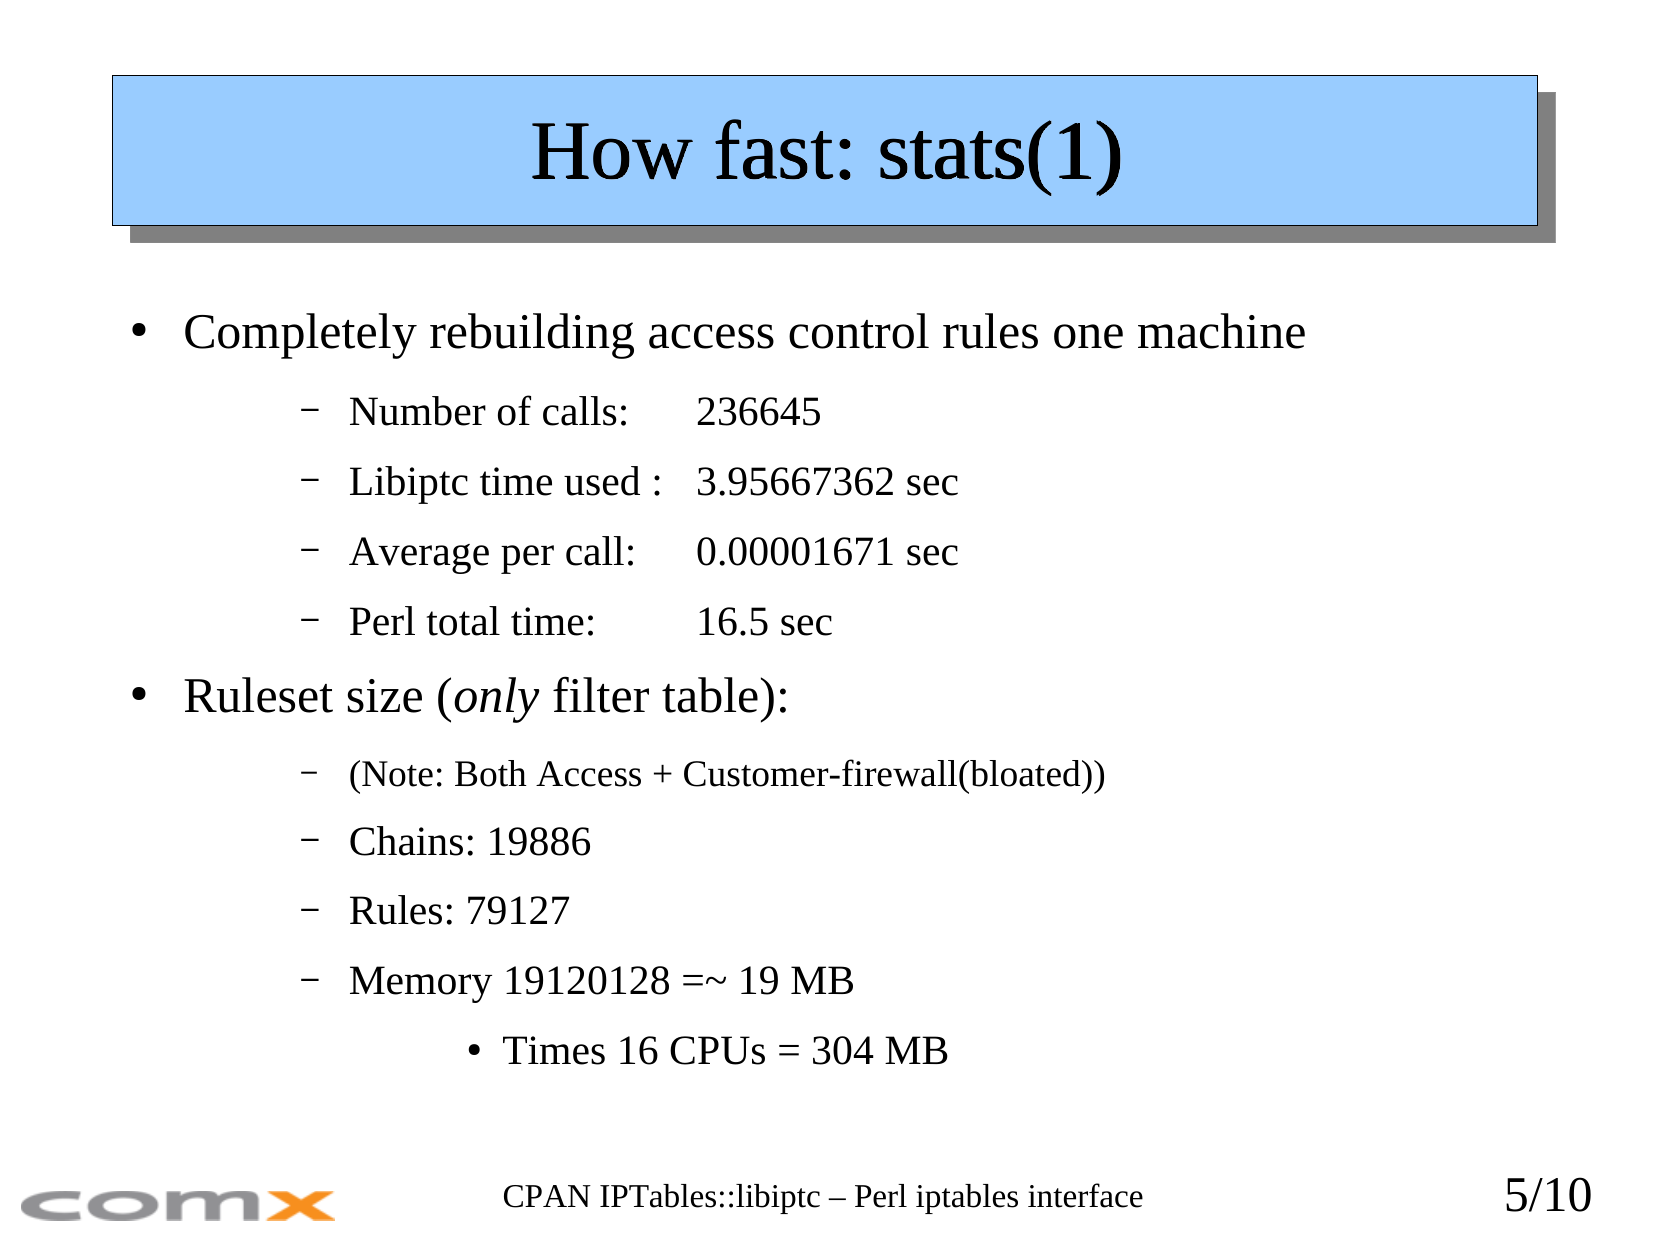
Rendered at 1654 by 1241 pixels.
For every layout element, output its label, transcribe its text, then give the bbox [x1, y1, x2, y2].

picture [21, 1191, 335, 1221]
list Completely rebuilding access control rules one machine Number of calls: 236645 Libiptc time used : 3.95667362 sec Average per call: 0.00001671 sec Perl total time: 16.5 sec Ruleset size (only filter table): (Note: Both Access + Customer-firewall(bloated)) Chains: 19886 Rules: 79127 Memory 19120128 =~ 19 MB Times 16 CPUs = 304 MB [112, 303, 1538, 1126]
title How fast: stats(1) [116, 90, 1538, 211]
